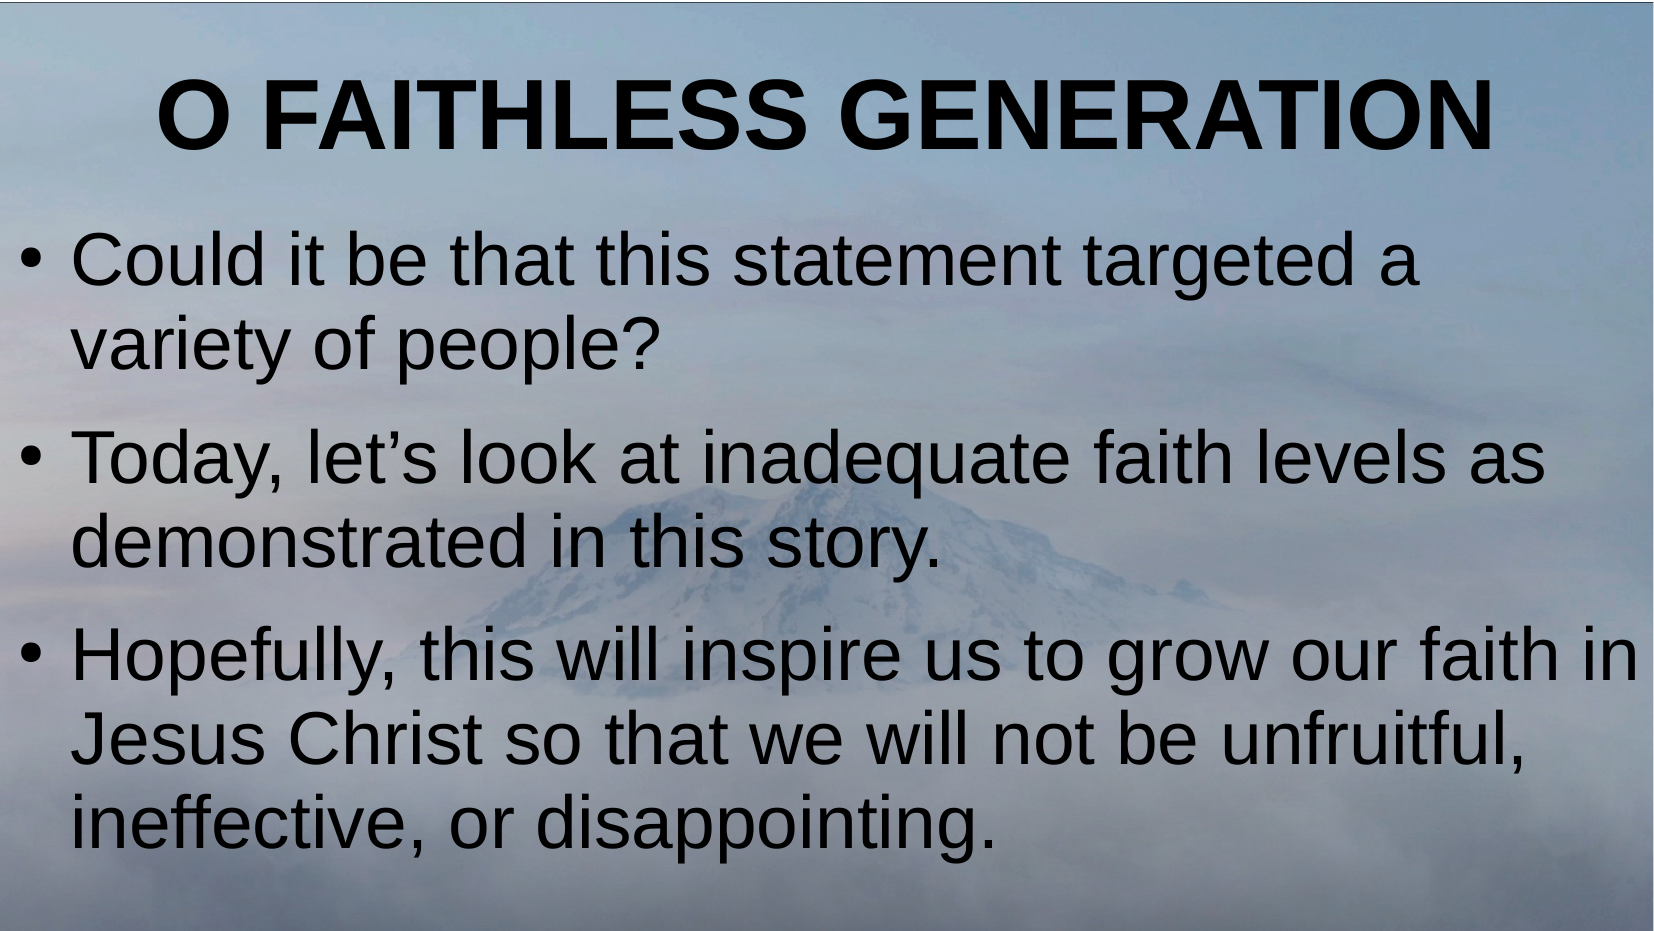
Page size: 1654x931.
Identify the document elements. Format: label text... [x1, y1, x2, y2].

list Could it be that this statement targeted a variety of people? Today, let’s look at inadequate faith levels as demonstrated in this story. Hopefully, this will inspire us to grow our faith in Jesus Christ so that we will not be unfruitful, ineffective, or disappointing. [0, 217, 1651, 916]
title O FAITHLESS GENERATION [82, 37, 1571, 193]
picture [0, 2, 1654, 931]
